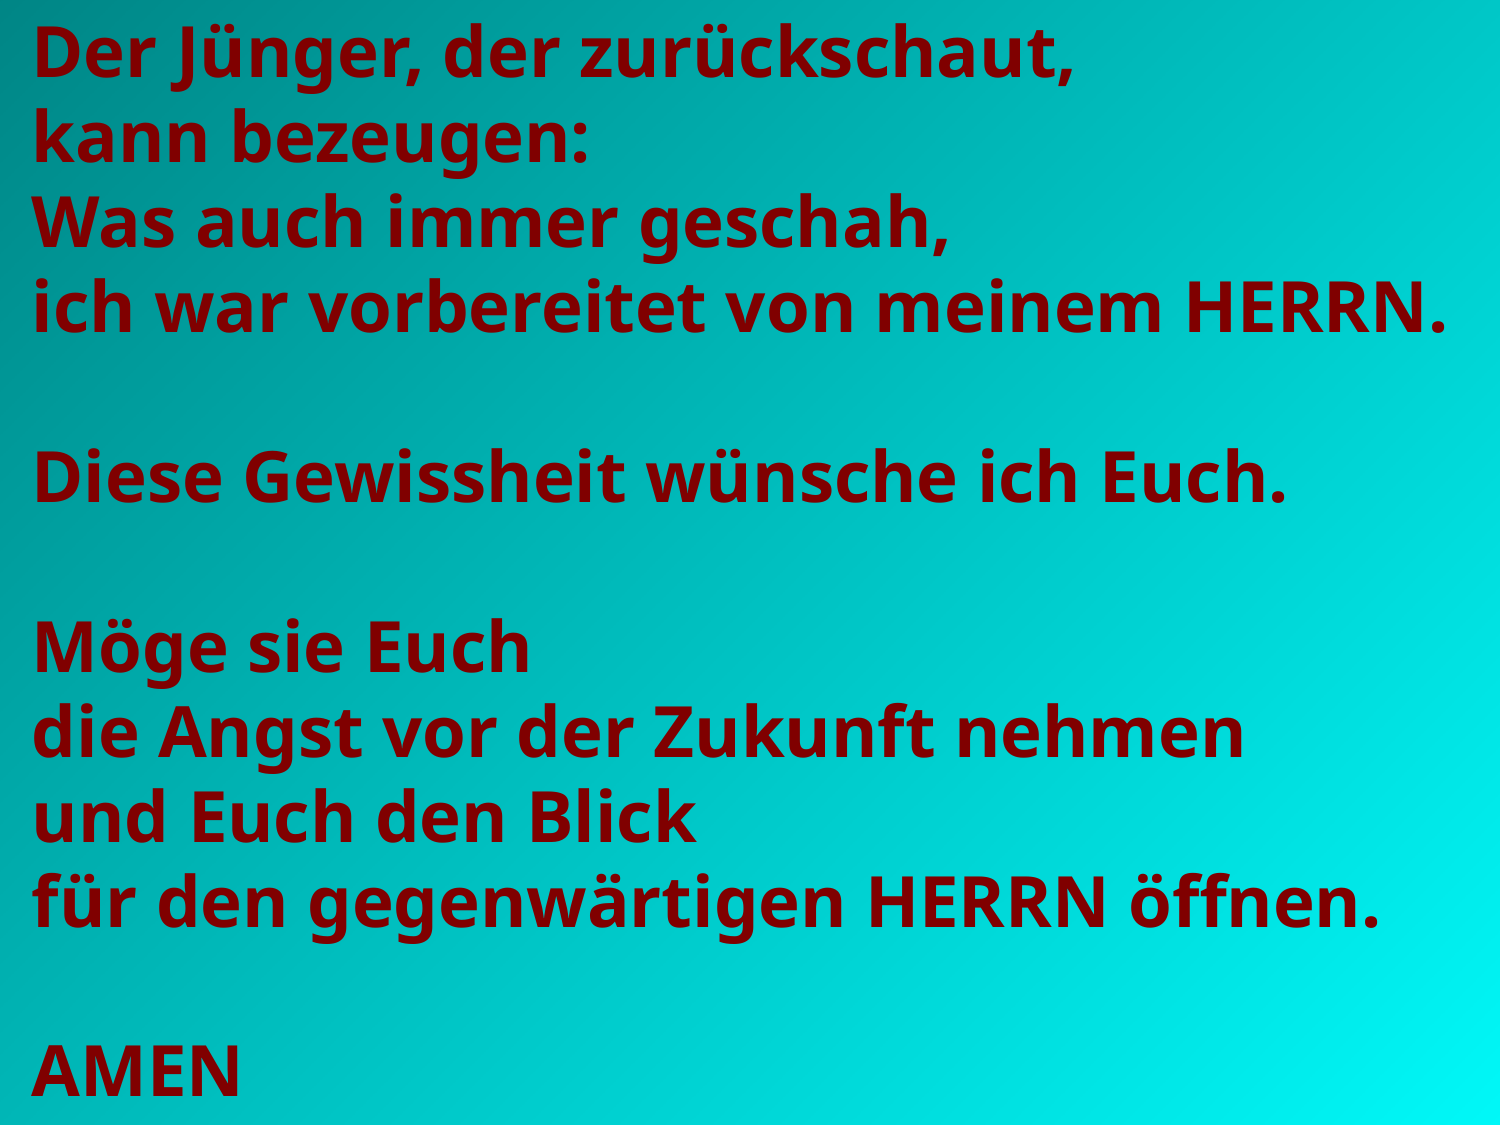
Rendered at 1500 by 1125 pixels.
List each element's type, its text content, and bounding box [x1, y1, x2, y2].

text_box Der Jünger, der zurückschaut, kann bezeugen: Was auch immer geschah, ich war vorbereitet von meinem HERRN. Diese Gewissheit wünsche ich Euch. Möge sie Euch die Angst vor der Zukunft nehmen und Euch den Blick für den gegenwärtigen HERRN öffnen. AMEN [18, 0, 1500, 1118]
picture [0, 0, 1500, 1125]
